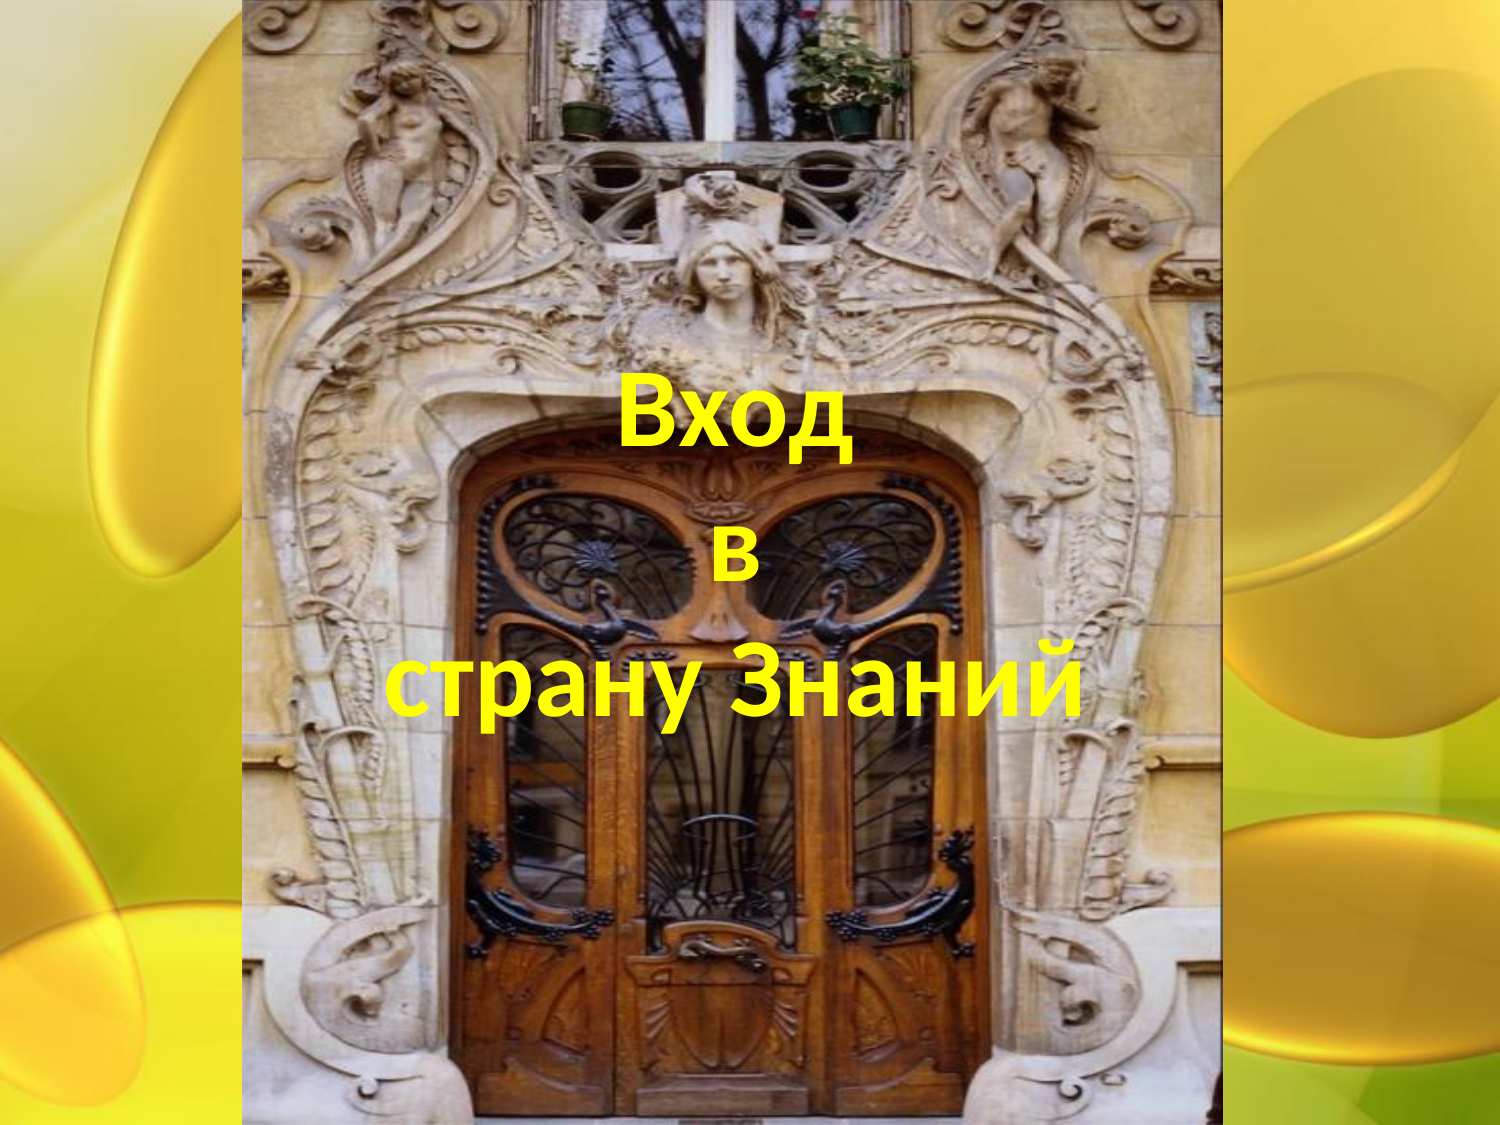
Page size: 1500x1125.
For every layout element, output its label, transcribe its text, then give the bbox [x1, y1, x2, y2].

text_box Вход в страну Знаний [368, 326, 1103, 747]
picture [0, 0, 1500, 1125]
